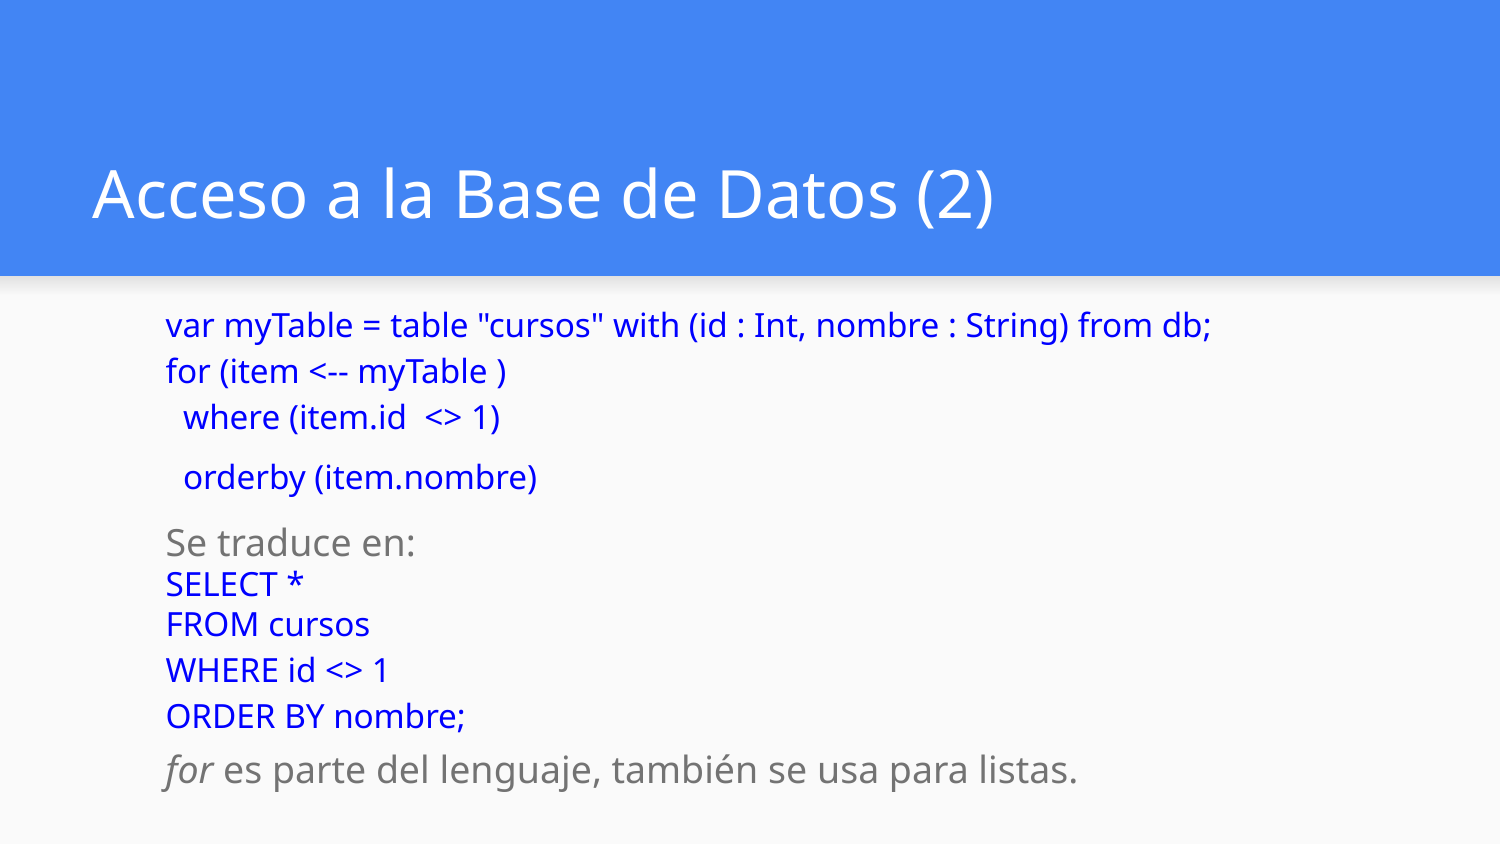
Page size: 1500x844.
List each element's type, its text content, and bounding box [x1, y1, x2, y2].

list var myTable = table "cursos" with (id : Int, nombre : String) from db; for (item <-- myTable ) where (item.id <> 1) orderby (item.nombre) Se traduce en: SELECT * FROM cursos WHERE id <> 1 ORDER BY nombre; for es parte del lenguaje, también se usa para listas. [75, 283, 1425, 729]
title Acceso a la Base de Datos (2) [77, 121, 1427, 248]
